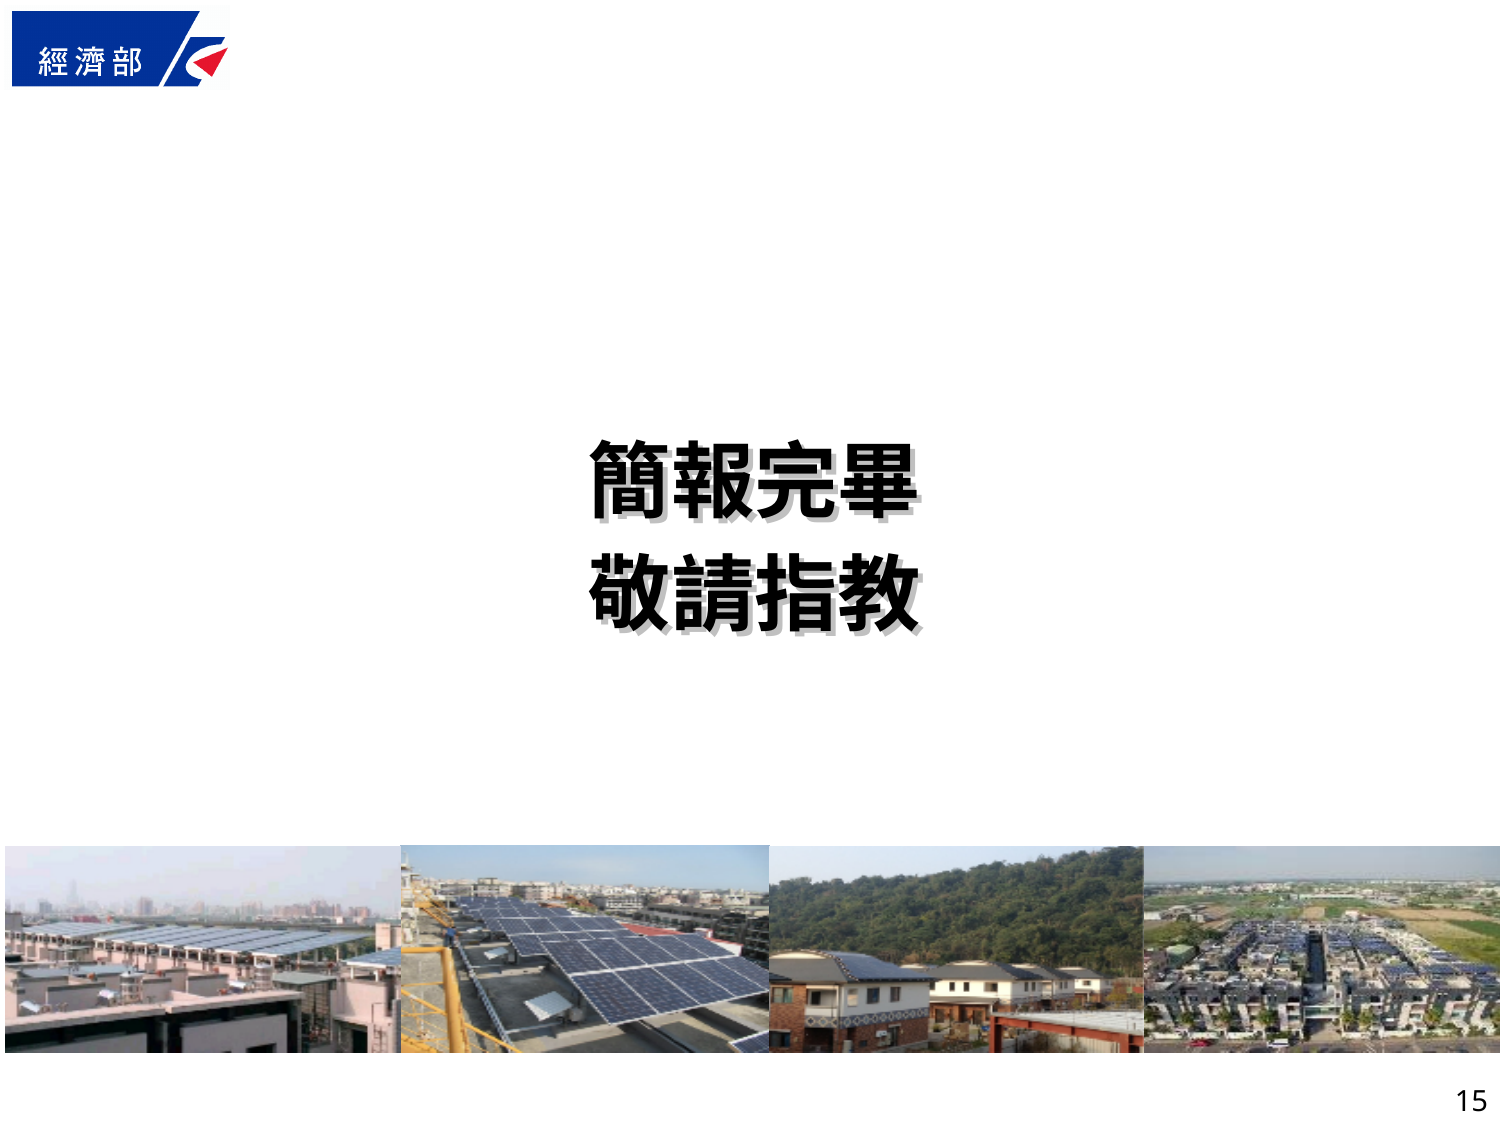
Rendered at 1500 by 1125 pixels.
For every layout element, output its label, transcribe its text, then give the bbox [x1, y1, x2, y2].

picture [5, 846, 1500, 1053]
subtitle 簡報完畢 敬請指教 [191, 420, 1317, 693]
